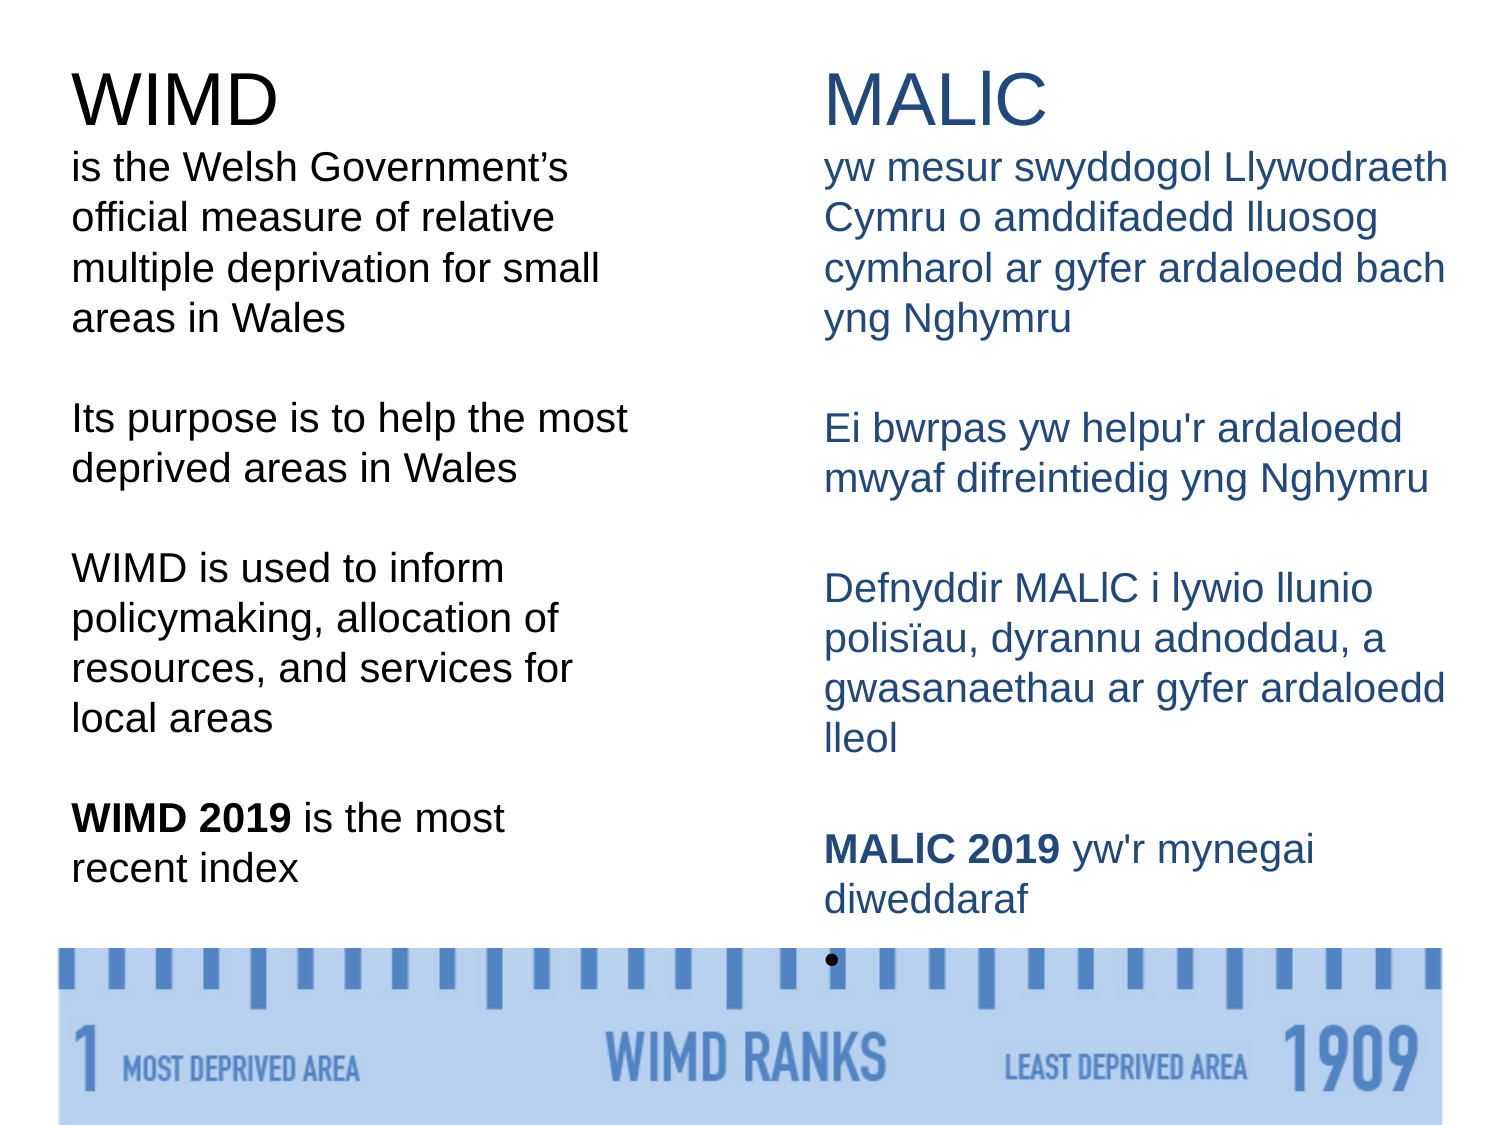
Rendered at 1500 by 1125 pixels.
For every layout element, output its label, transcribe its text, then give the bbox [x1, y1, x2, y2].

text_box WIMD is the Welsh Government’s official measure of relative multiple deprivation for small areas in Wales Its purpose is to help the most deprived areas in Wales WIMD is used to inform policymaking, allocation of resources, and services for local areas WIMD 2019 is the most recent index [56, 42, 644, 952]
text_box MALlC yw mesur swyddogol Llywodraeth Cymru o amddifadedd lluosog cymharol ar gyfer ardaloedd bach yng Nghymru Ei bwrpas yw helpu'r ardaloedd mwyaf difreintiedig yng Nghymru Defnyddir MALlC i lywio llunio polisïau, dyrannu adnoddau, a gwasanaethau ar gyfer ardaloedd lleol MALlC 2019 yw'r mynegai diweddaraf [809, 42, 1471, 1043]
picture [56, 948, 1444, 1125]
